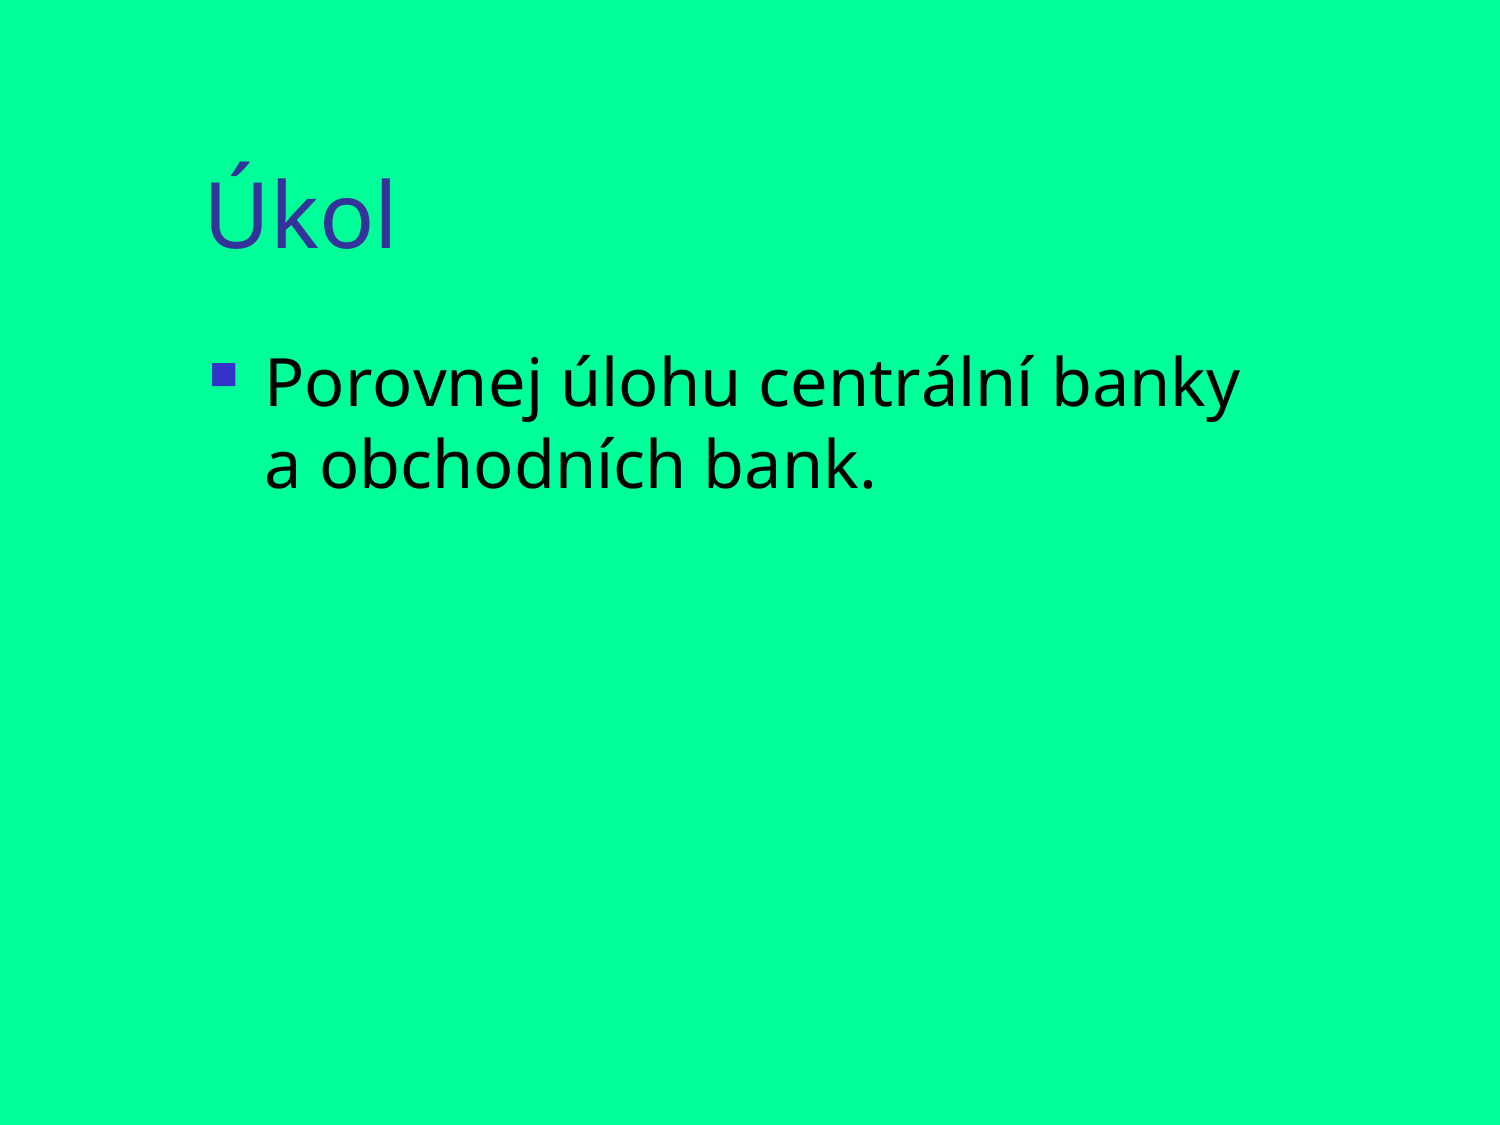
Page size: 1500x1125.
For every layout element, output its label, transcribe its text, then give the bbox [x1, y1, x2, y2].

title Úkol [188, 35, 1467, 276]
list Porovnej úlohu centrální banky a obchodních bank. [193, 331, 1469, 1032]
